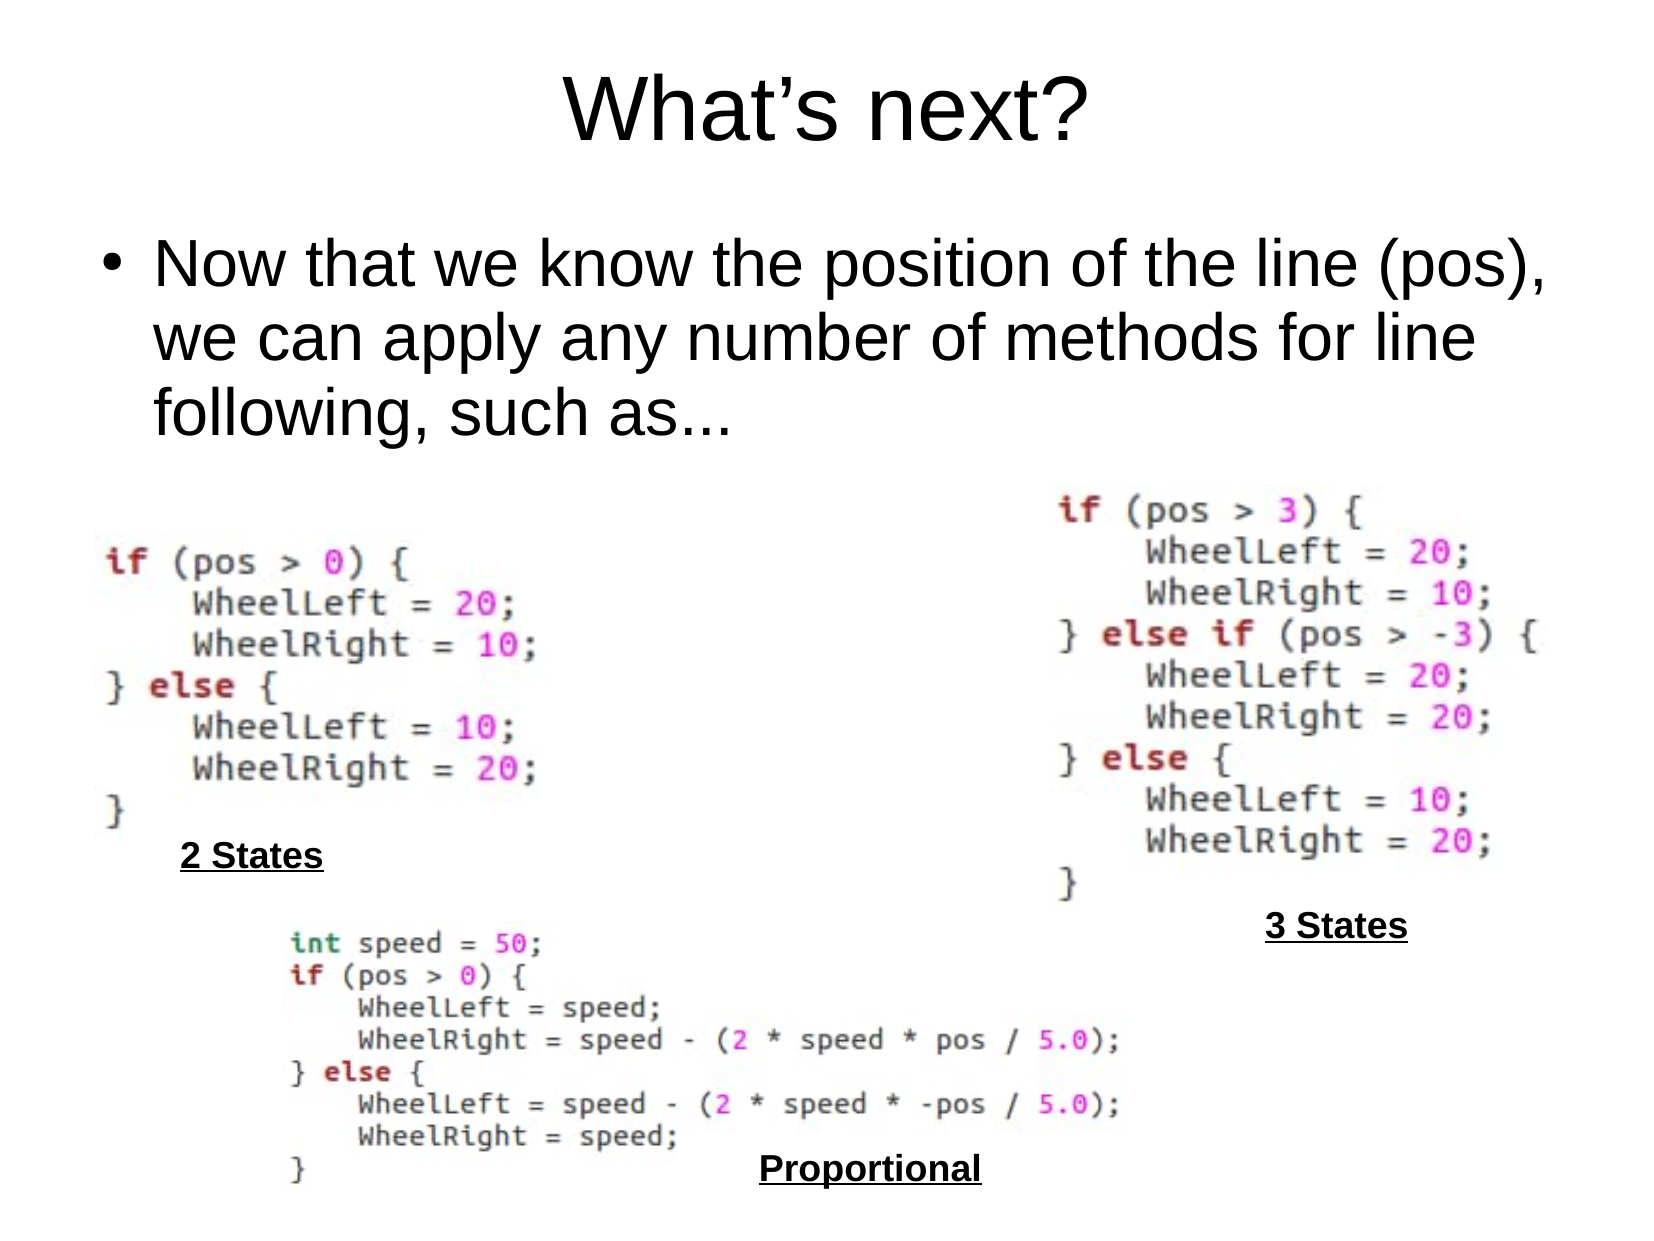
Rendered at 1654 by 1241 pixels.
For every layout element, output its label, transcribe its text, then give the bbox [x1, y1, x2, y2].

picture [1049, 484, 1548, 909]
list Now that we know the position of the line (pos), we can apply any number of methods for line following, such as... [82, 225, 1571, 945]
picture [94, 531, 552, 839]
text_box Proportional [744, 1139, 1040, 1197]
text_box 3 States [1250, 897, 1424, 955]
title What’s next? [82, 5, 1571, 213]
picture [283, 945, 1129, 1197]
text_box 2 States [165, 826, 449, 884]
